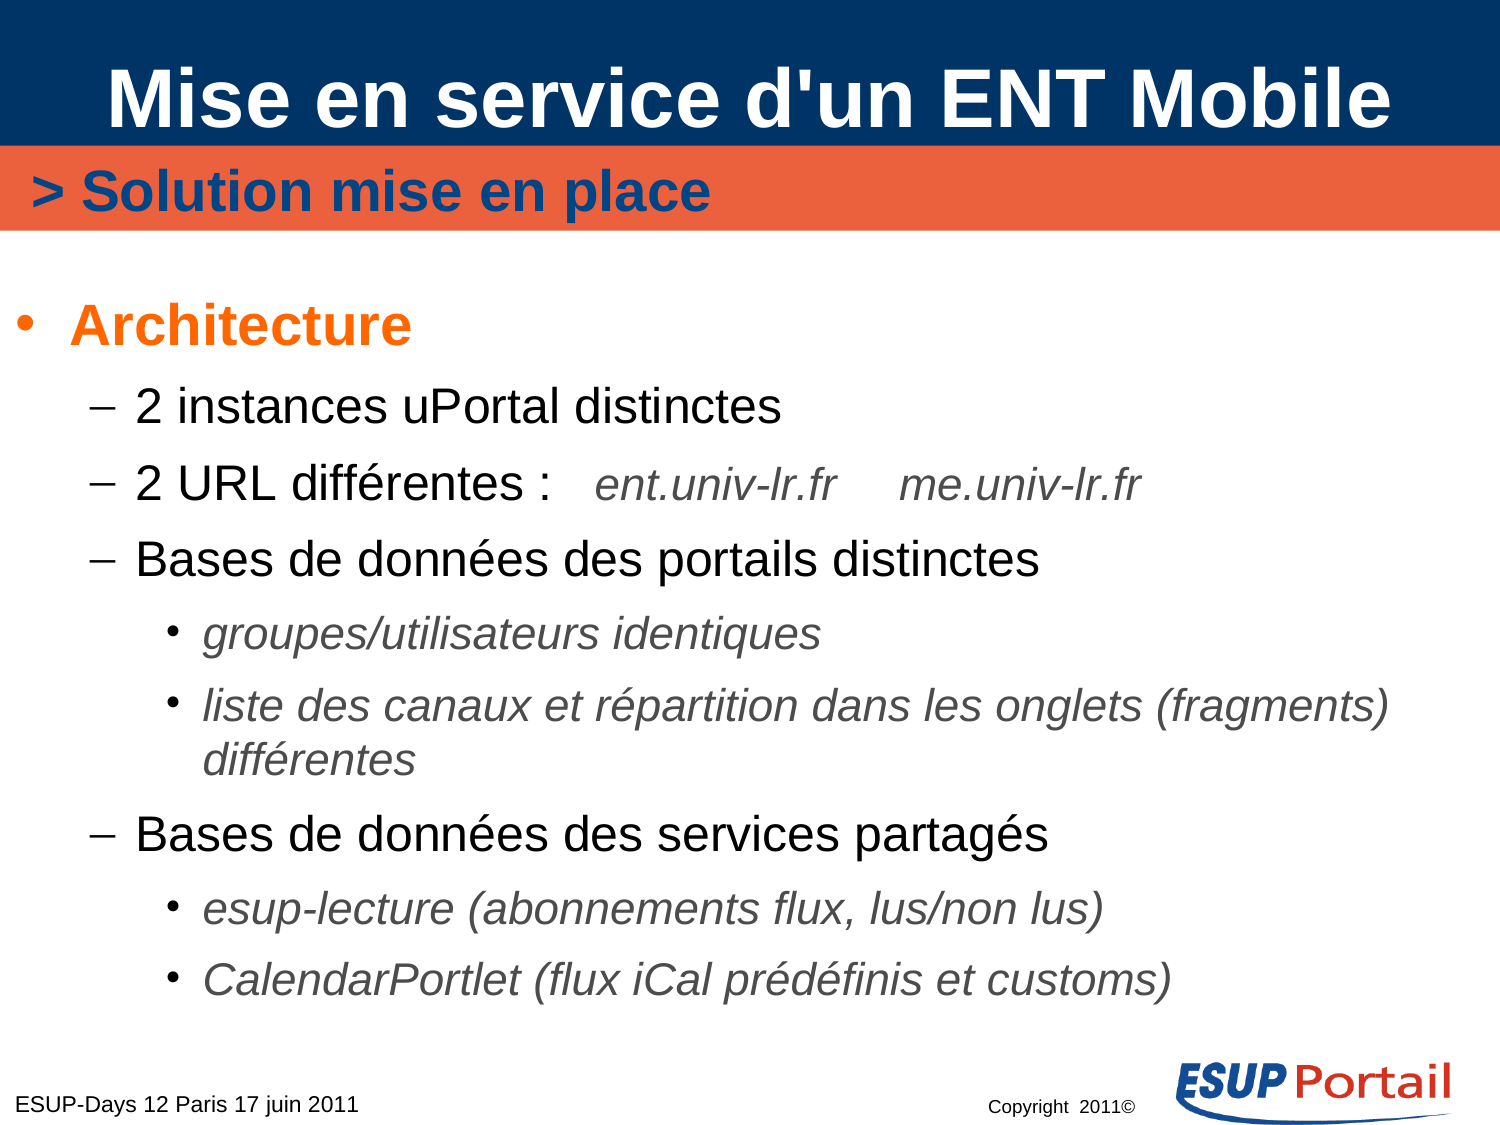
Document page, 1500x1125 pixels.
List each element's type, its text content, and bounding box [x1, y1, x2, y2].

text_box Mise en service d'un ENT Mobile [0, 0, 1500, 145]
text_box > Solution mise en place [0, 145, 1500, 231]
text_box ESUP-Days 12 Paris 17 juin 2011 [0, 1074, 632, 1125]
picture [1175, 1074, 1451, 1125]
text_box Architecture 2 instances uPortal distinctes 2 URL différentes : ent.univ-lr.fr me.univ-lr.fr Bases de données des portails distinctes groupes/utilisateurs identiques liste des canaux et répartition dans les onglets (fragments) différentes Bases de données des services partagés esup-lecture (abonnements flux, lus/non lus) CalendarPortlet (flux iCal prédéfinis et customs) [0, 231, 1500, 1074]
